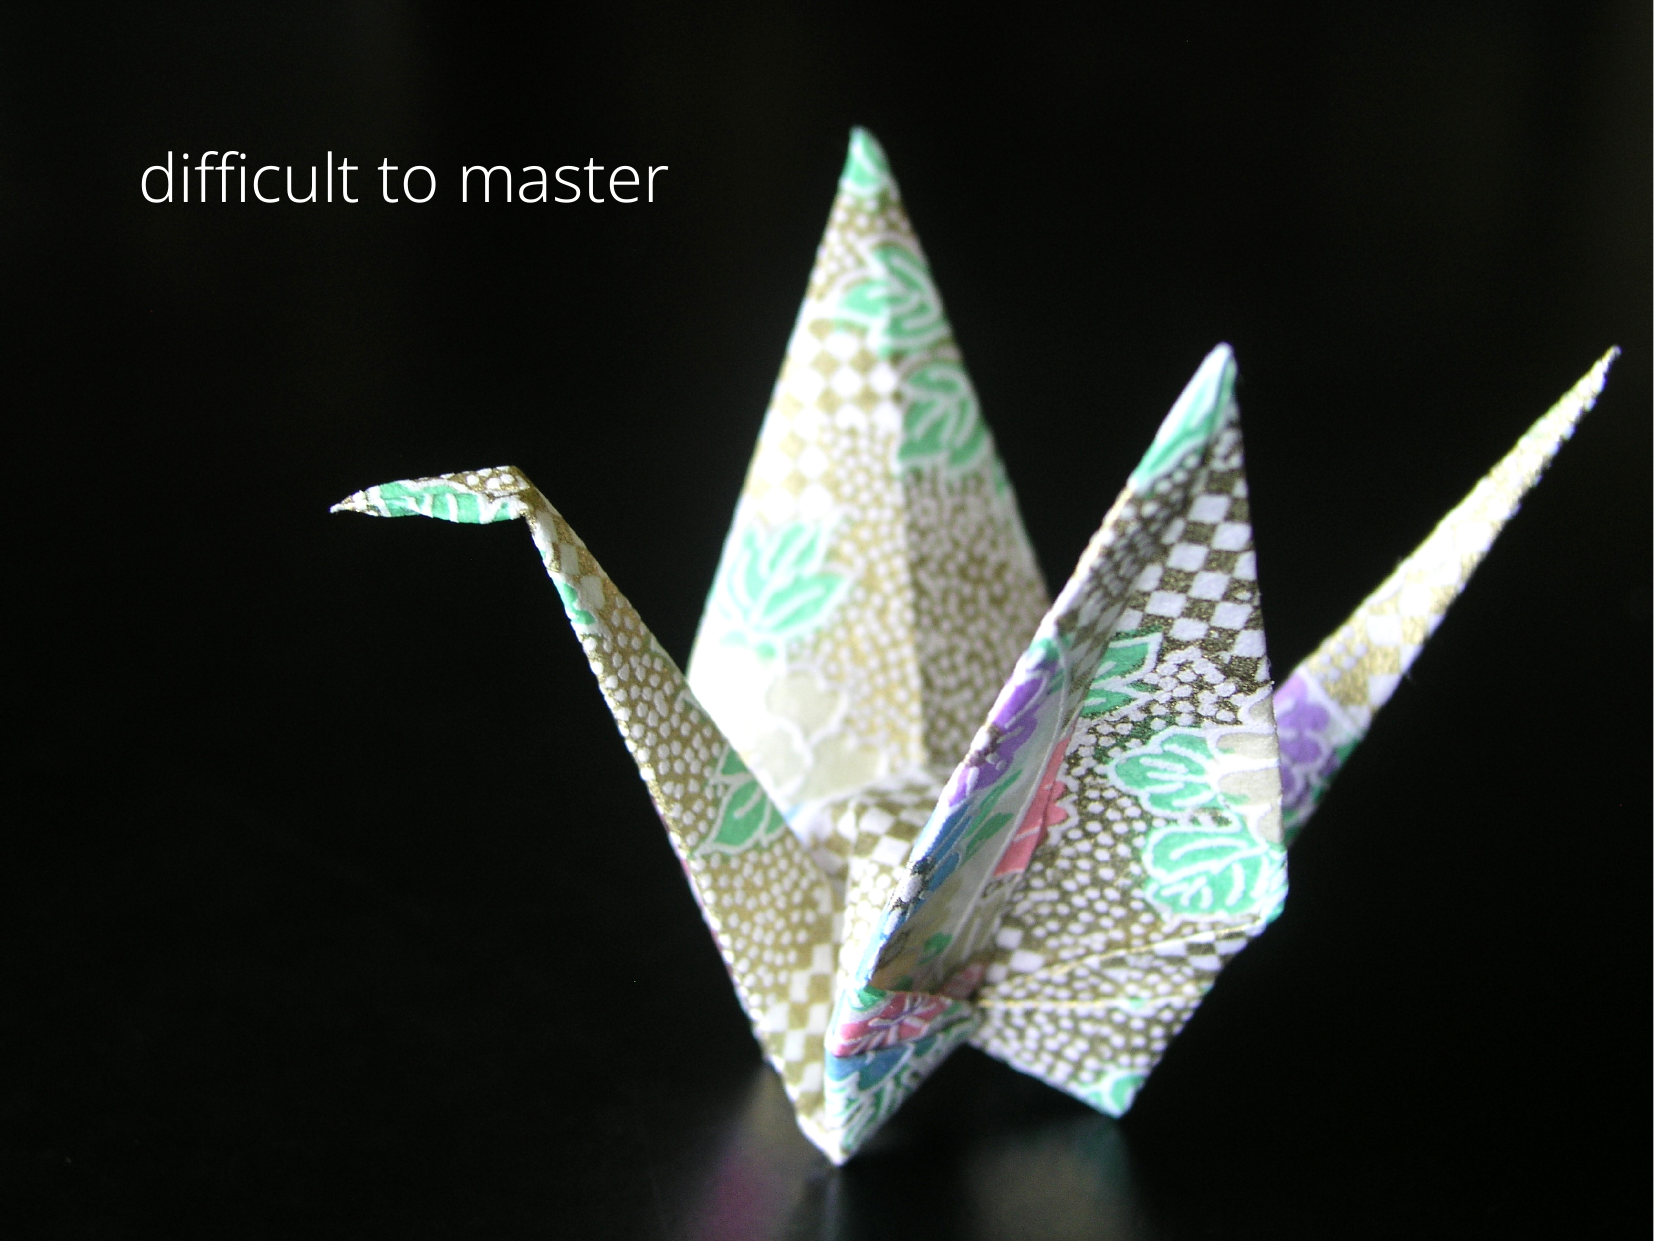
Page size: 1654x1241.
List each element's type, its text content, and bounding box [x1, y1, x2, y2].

picture [0, 0, 1654, 1241]
text_box difficult to master [124, 124, 674, 226]
